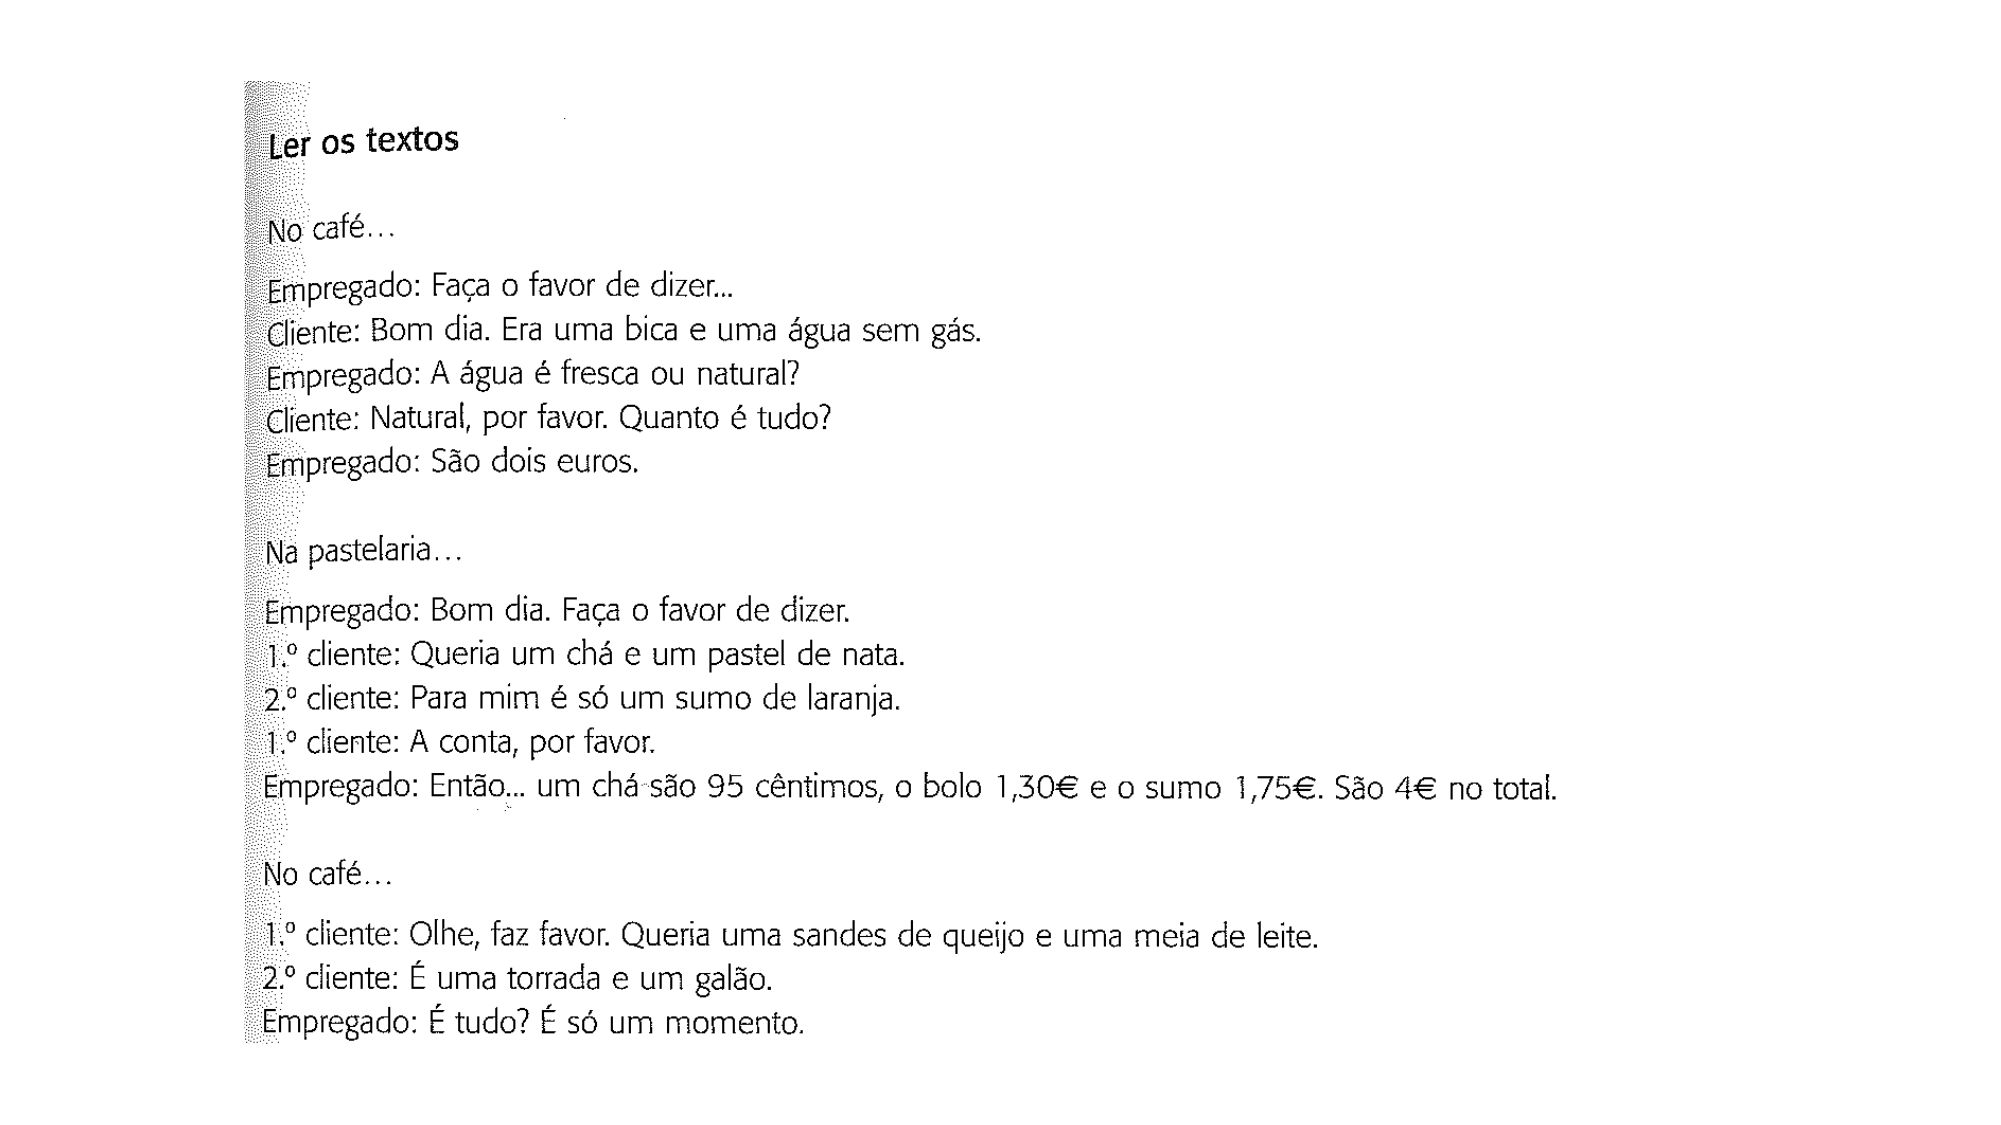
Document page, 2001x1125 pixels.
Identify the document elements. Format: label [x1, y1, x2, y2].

picture [244, 81, 1756, 1044]
